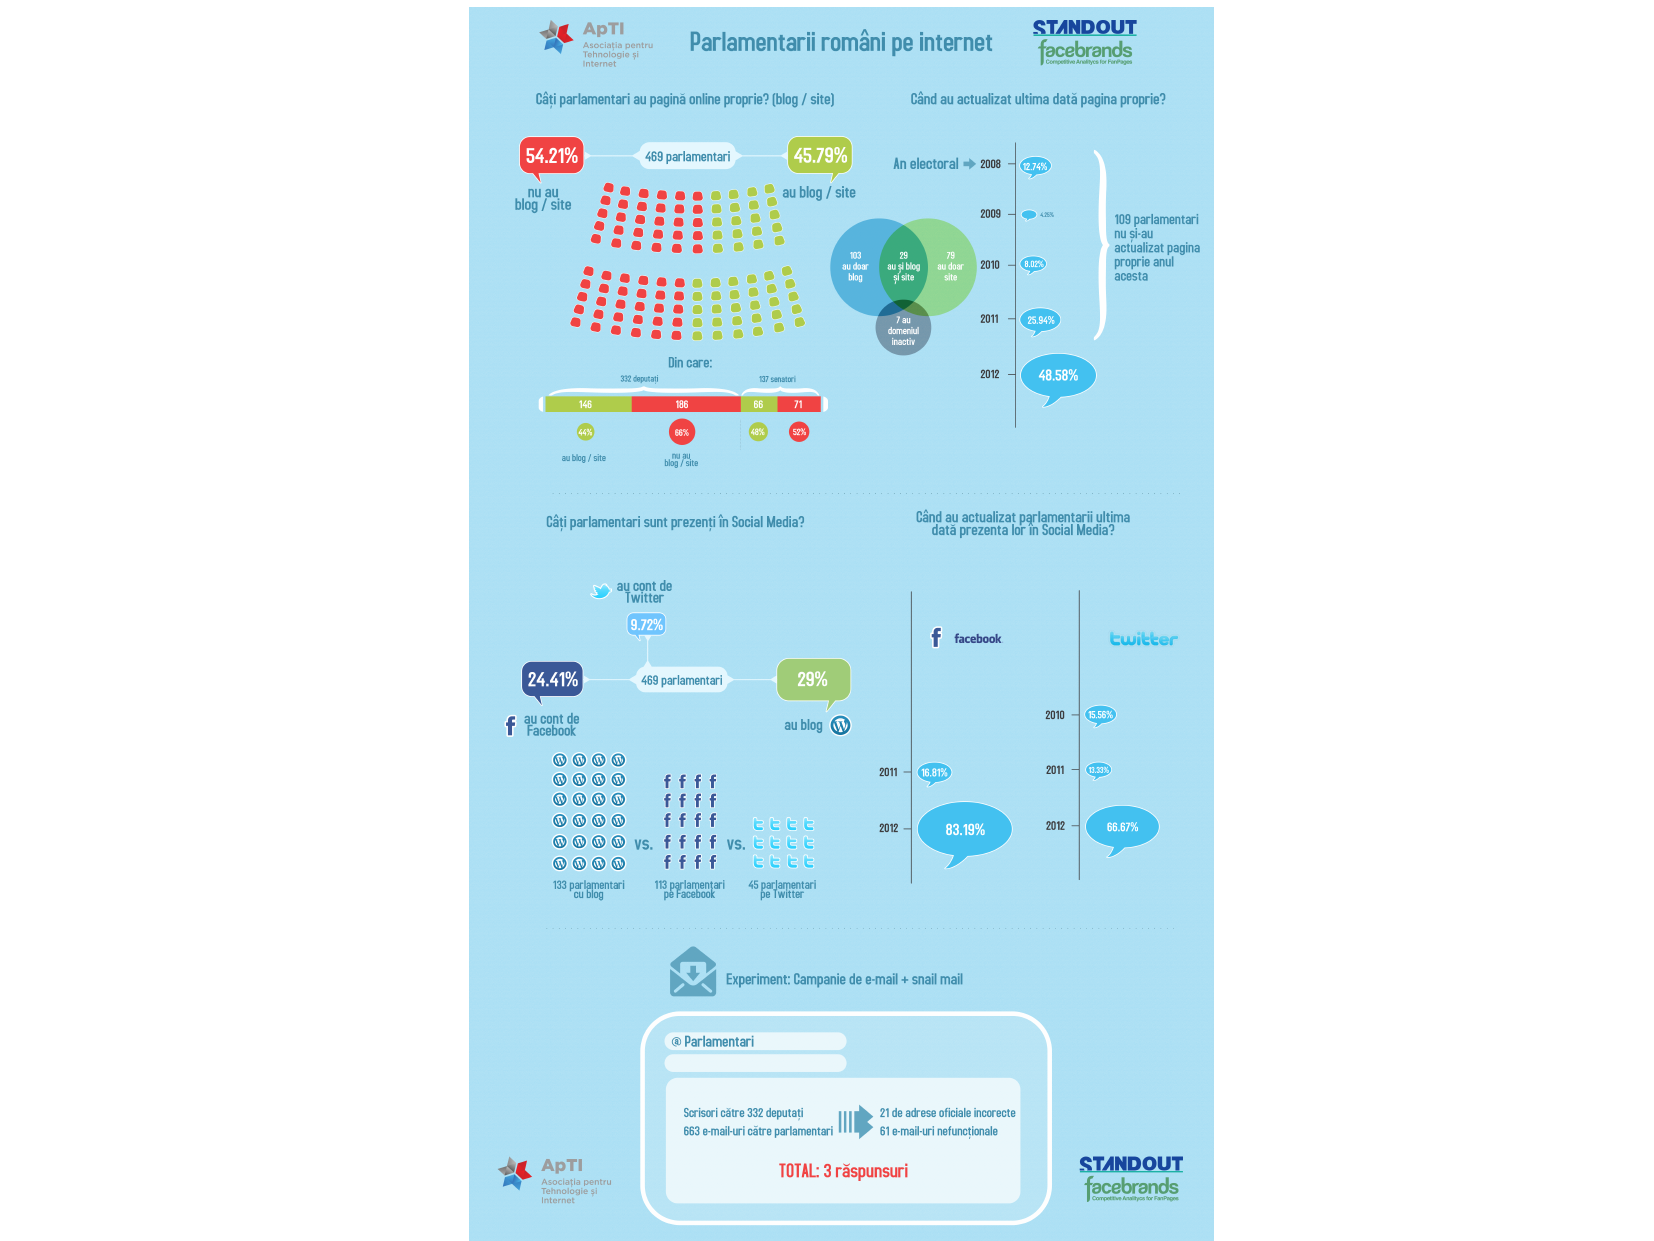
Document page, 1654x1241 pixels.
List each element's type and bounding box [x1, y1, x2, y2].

picture [469, 7, 1214, 1241]
